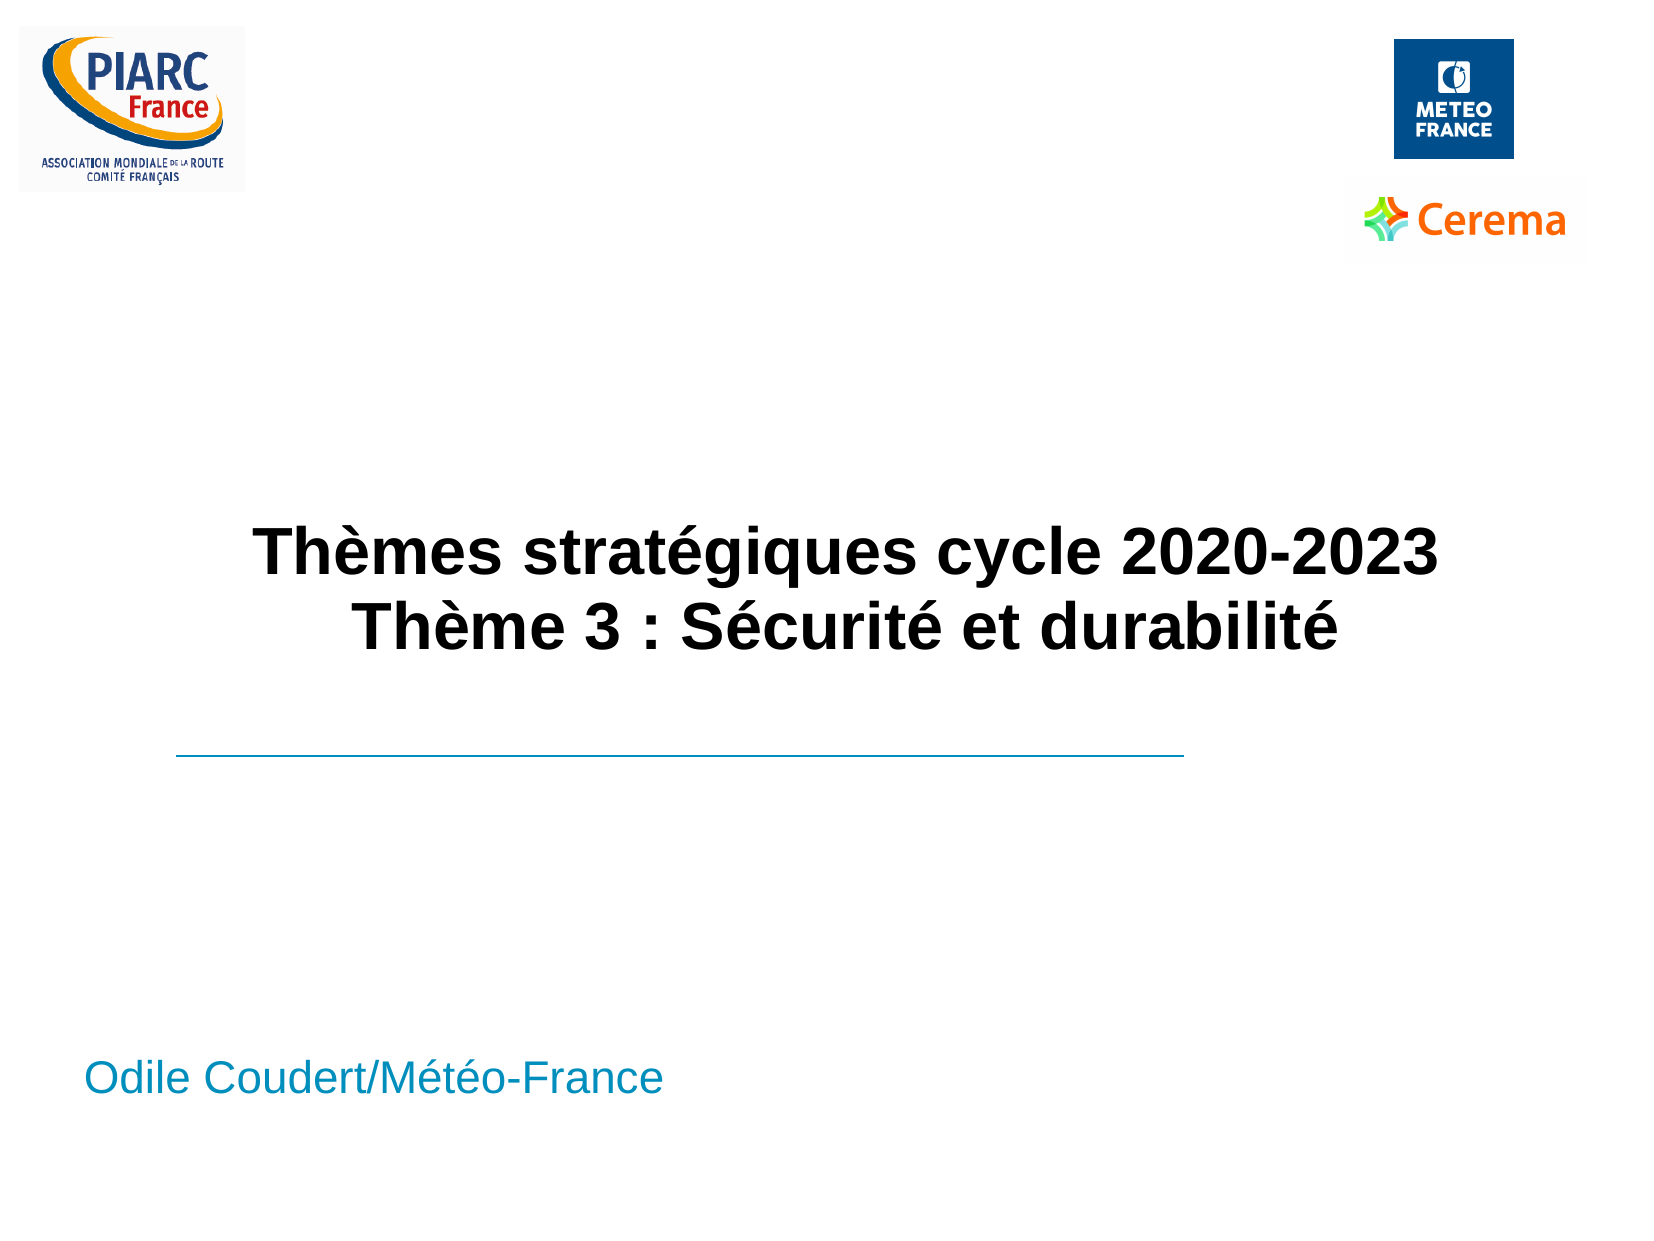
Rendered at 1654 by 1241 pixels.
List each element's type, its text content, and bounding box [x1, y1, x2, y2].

picture [1394, 39, 1514, 159]
picture [19, 26, 245, 192]
picture [1343, 175, 1587, 263]
title Thèmes stratégiques cycle 2020-2023 Thème 3 : Sécurité et durabilité [174, 476, 1518, 776]
text_box Odile Coudert/Météo-France [10, 1025, 1619, 1231]
